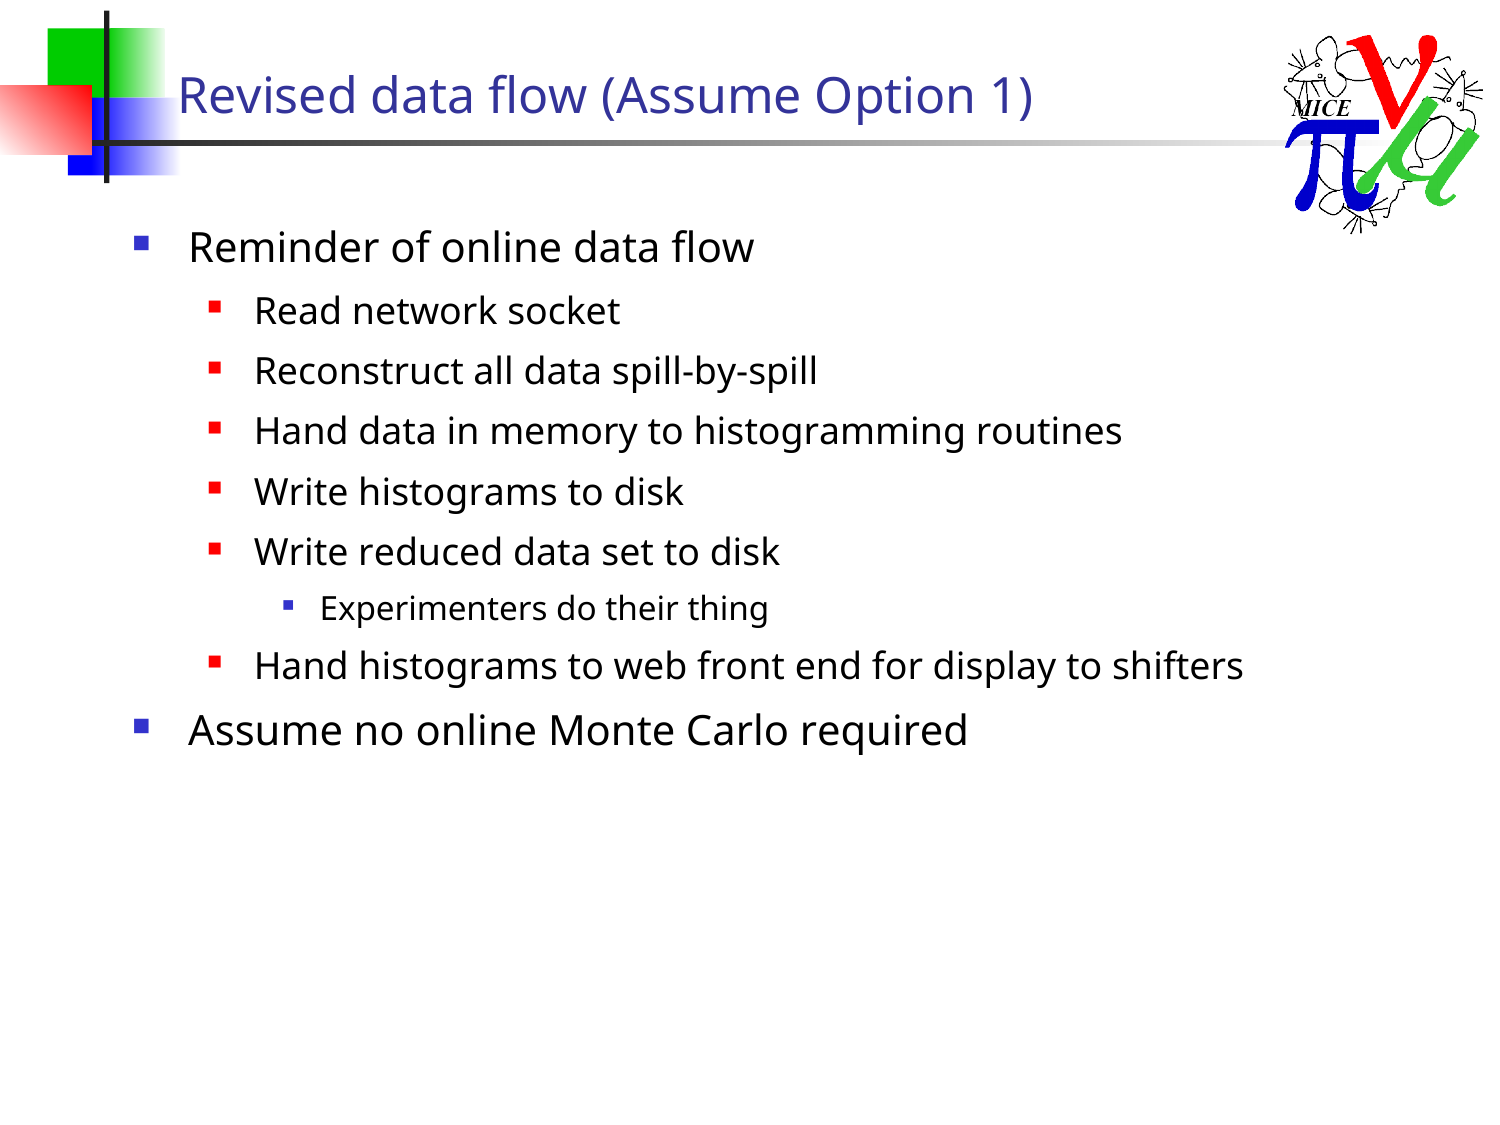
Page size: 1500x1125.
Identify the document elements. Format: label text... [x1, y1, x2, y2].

picture [1264, 5, 1500, 251]
title Revised data flow (Assume Option 1) [162, 0, 1441, 188]
list Reminder of online data flow Read network socket Reconstruct all data spill-by-spill Hand data in memory to histogramming routines Write histograms to disk Write reduced data set to disk Experimenters do their thing Hand histograms to web front end for display to shifters Assume no online Monte Carlo required [117, 210, 1393, 698]
